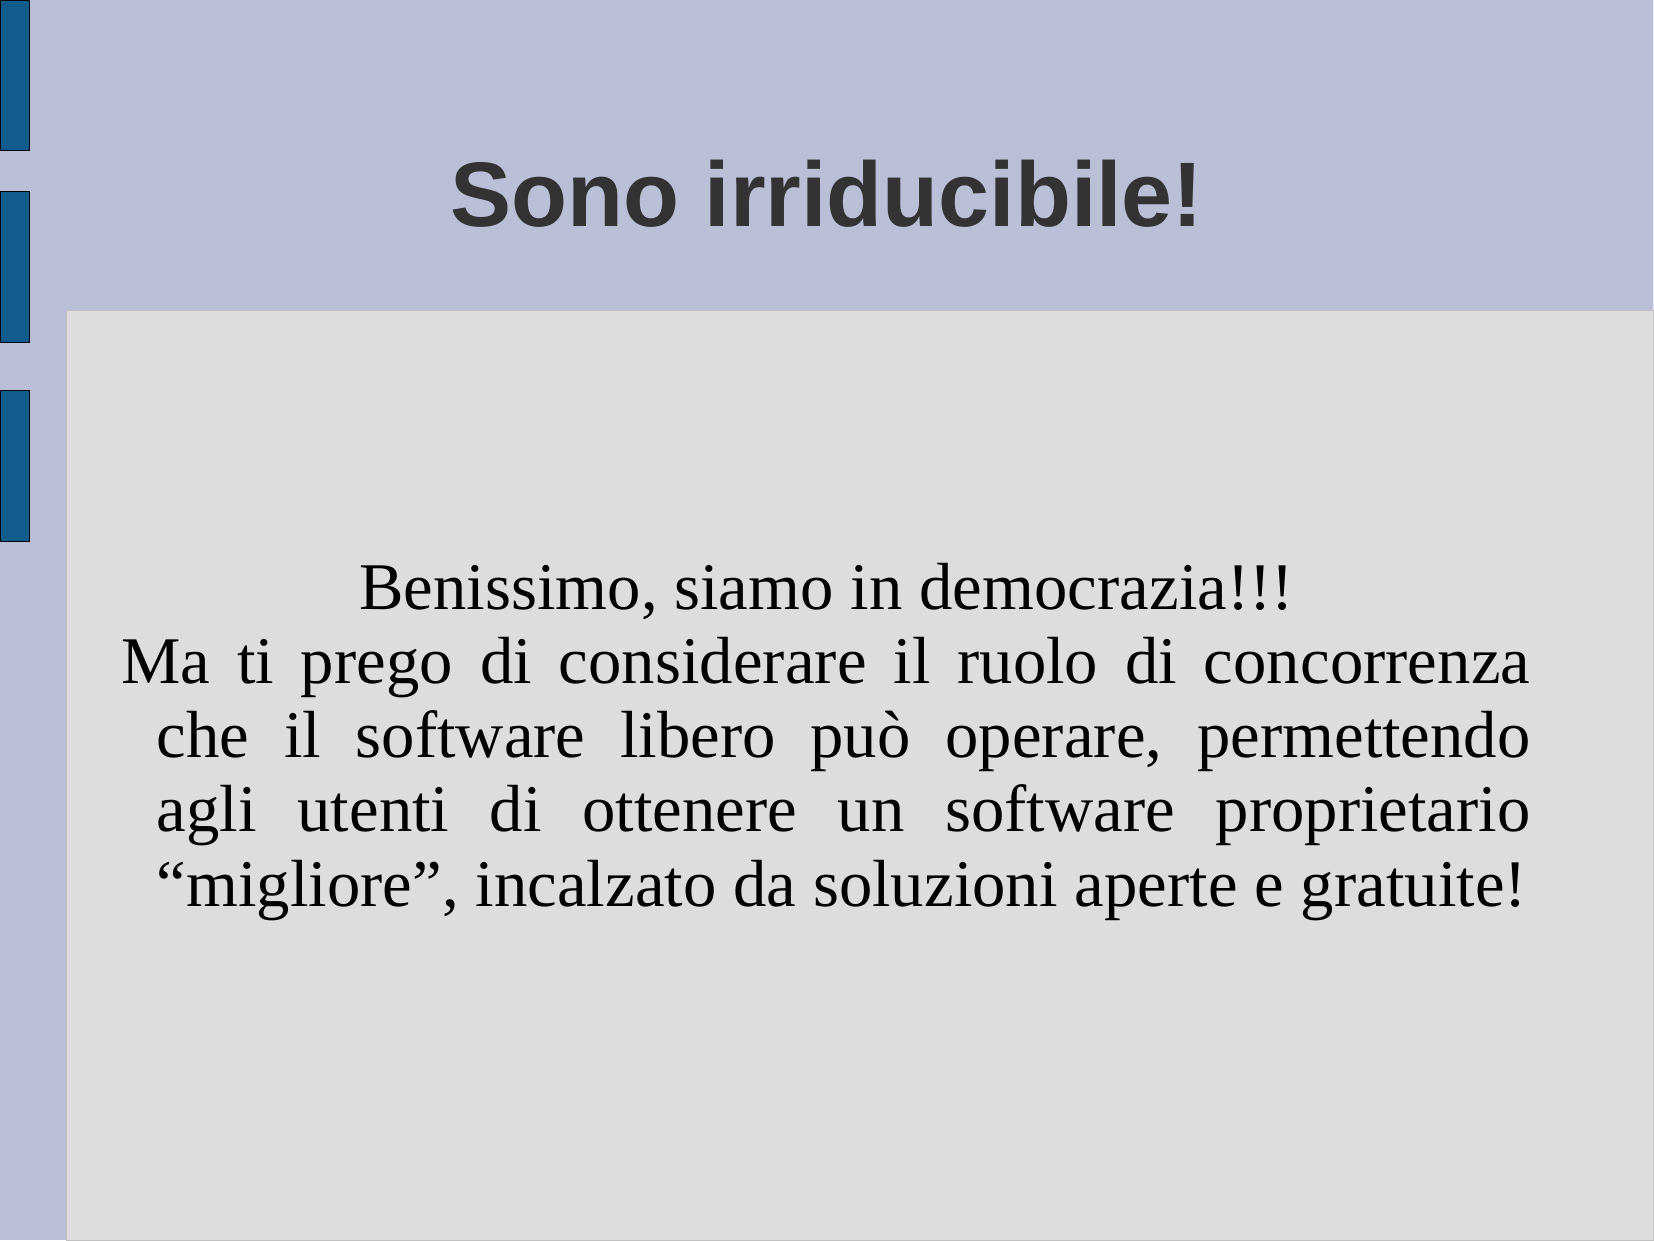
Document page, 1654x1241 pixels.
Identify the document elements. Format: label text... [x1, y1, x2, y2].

title Sono irriducibile! [121, 98, 1534, 291]
subtitle Benissimo, siamo in democrazia!!! Ma ti prego di considerare il ruolo di concorrenza che il software libero può operare, permettendo agli utenti di ottenere un software proprietario “migliore”, incalzato da soluzioni aperte e gratuite! [121, 352, 1534, 1119]
